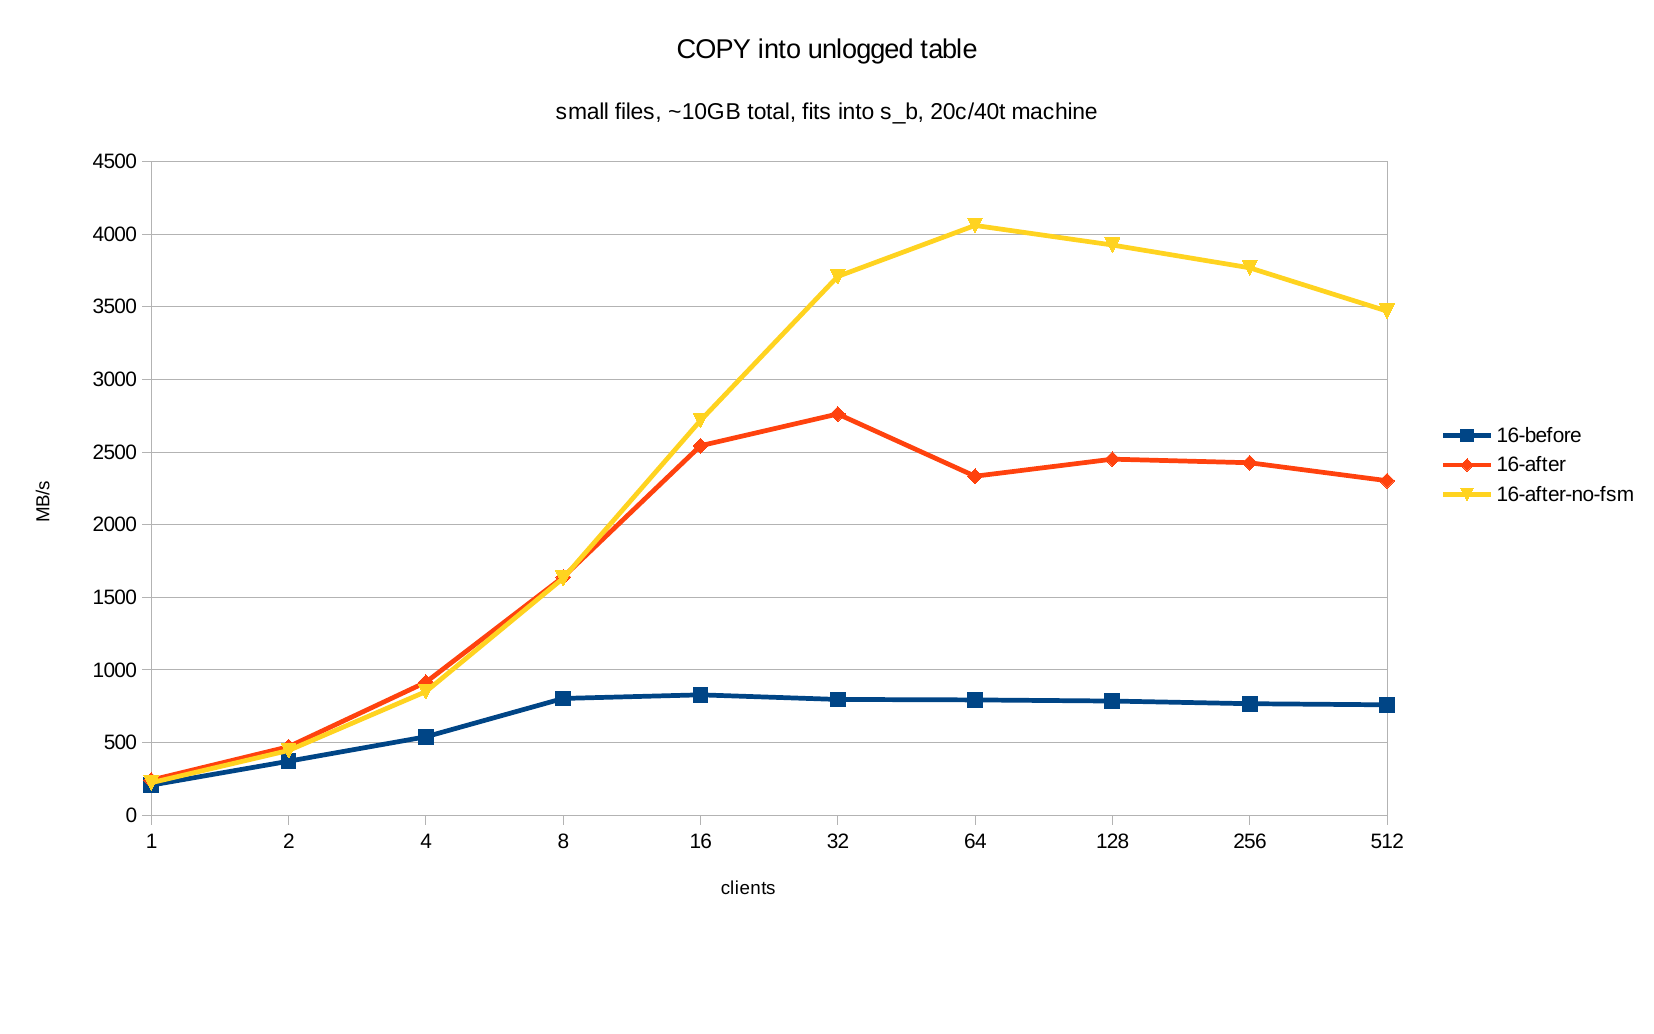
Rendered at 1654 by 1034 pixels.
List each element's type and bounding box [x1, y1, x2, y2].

chart [0, 0, 1654, 931]
